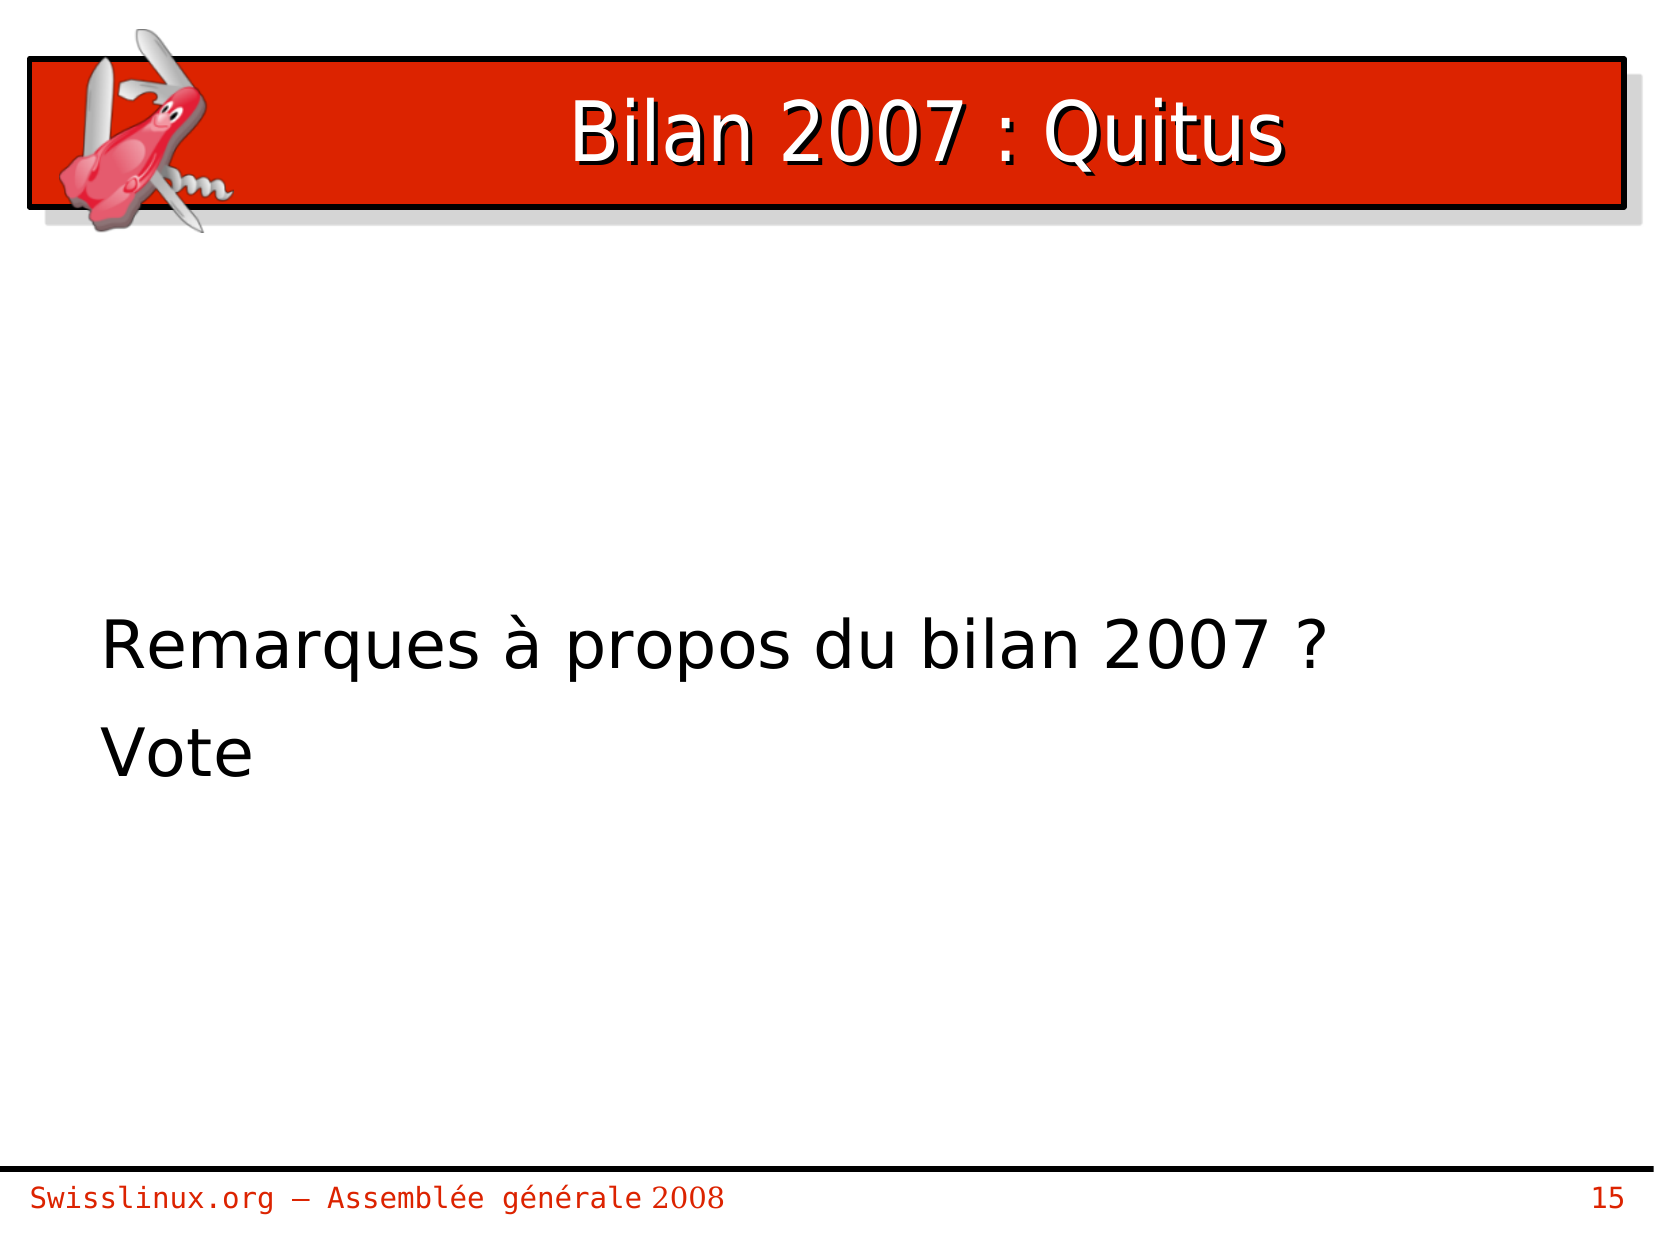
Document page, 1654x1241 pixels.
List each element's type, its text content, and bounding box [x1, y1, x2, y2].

picture [59, 29, 234, 233]
list Remarques à propos du bilan 2007 ? Vote [82, 290, 1571, 1109]
title Bilan 2007 : Quitus [259, 84, 1595, 182]
